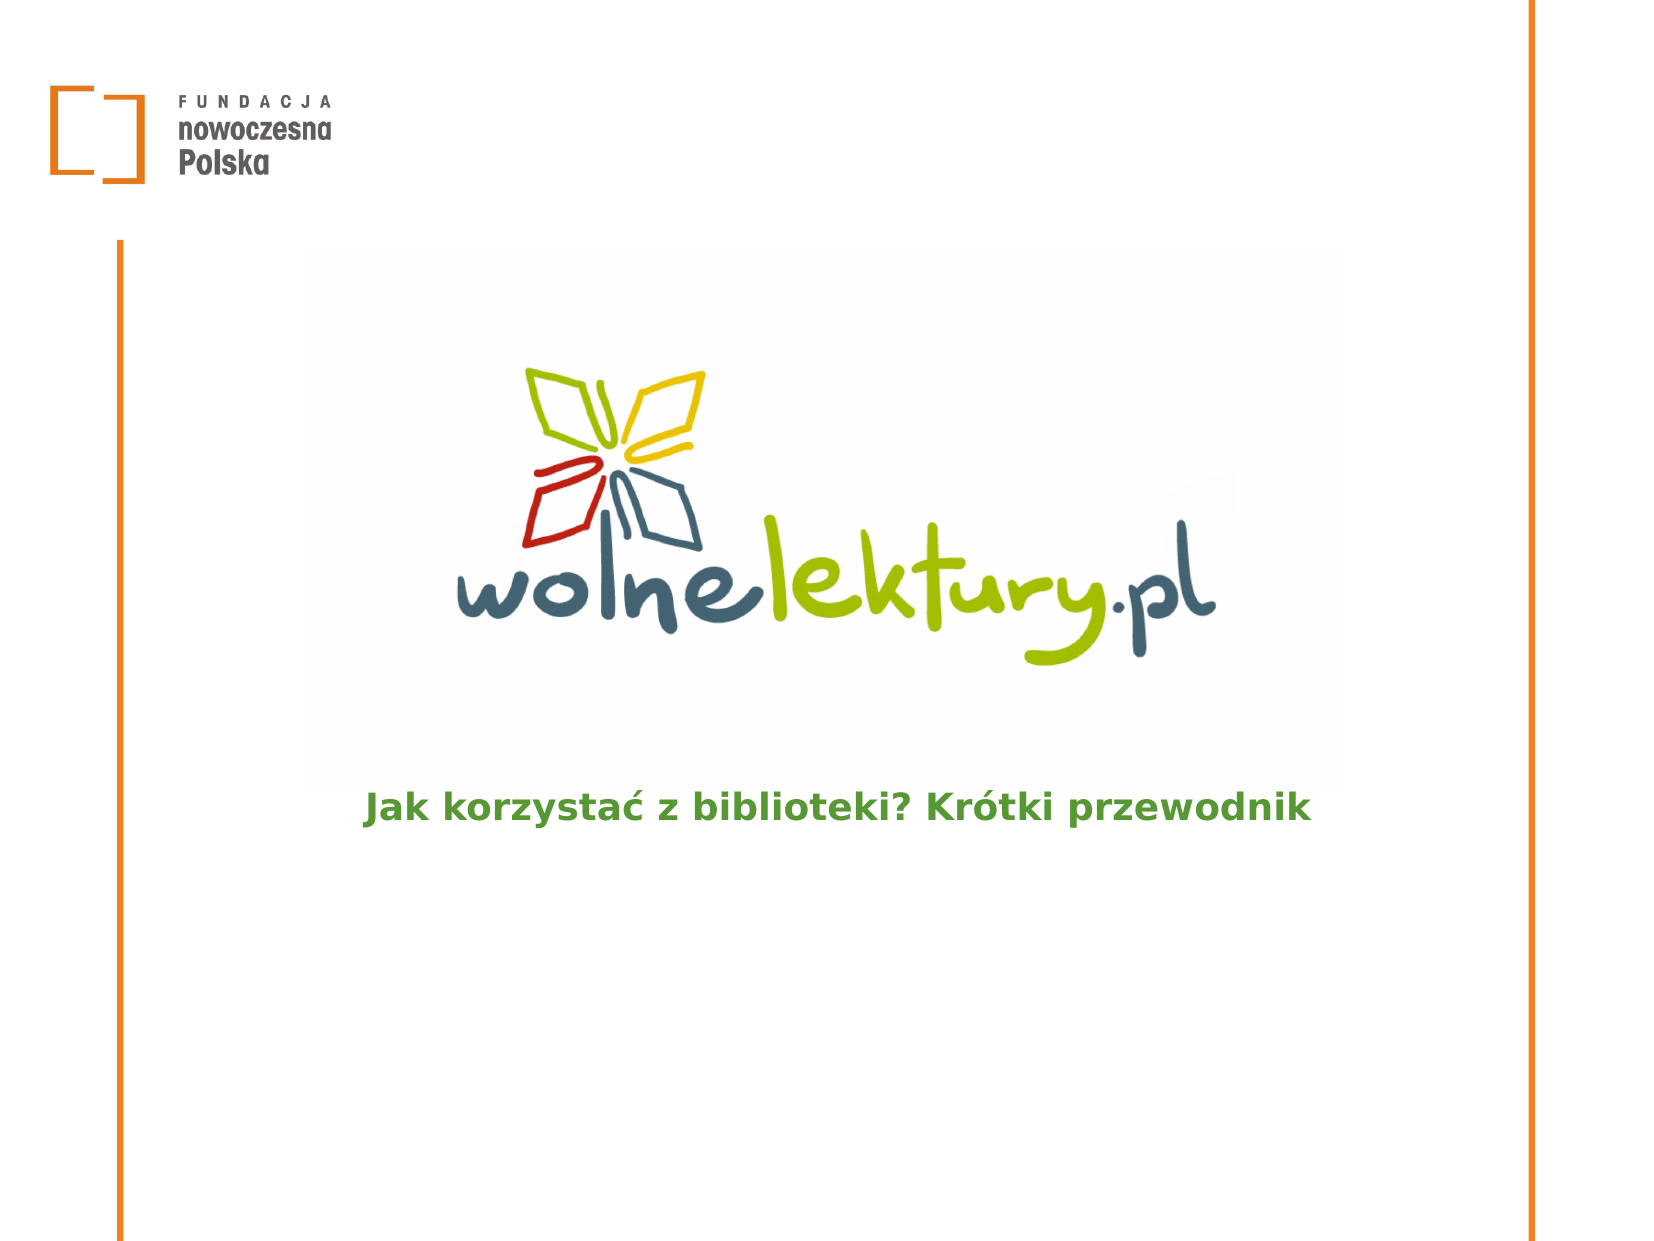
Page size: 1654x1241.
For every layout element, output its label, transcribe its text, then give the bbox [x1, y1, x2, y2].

picture [1476, 0, 1595, 1241]
text_box Jak korzystać z biblioteki? Krótki przewodnik [350, 778, 1327, 837]
picture [47, 0, 334, 1241]
picture [300, 243, 1344, 792]
